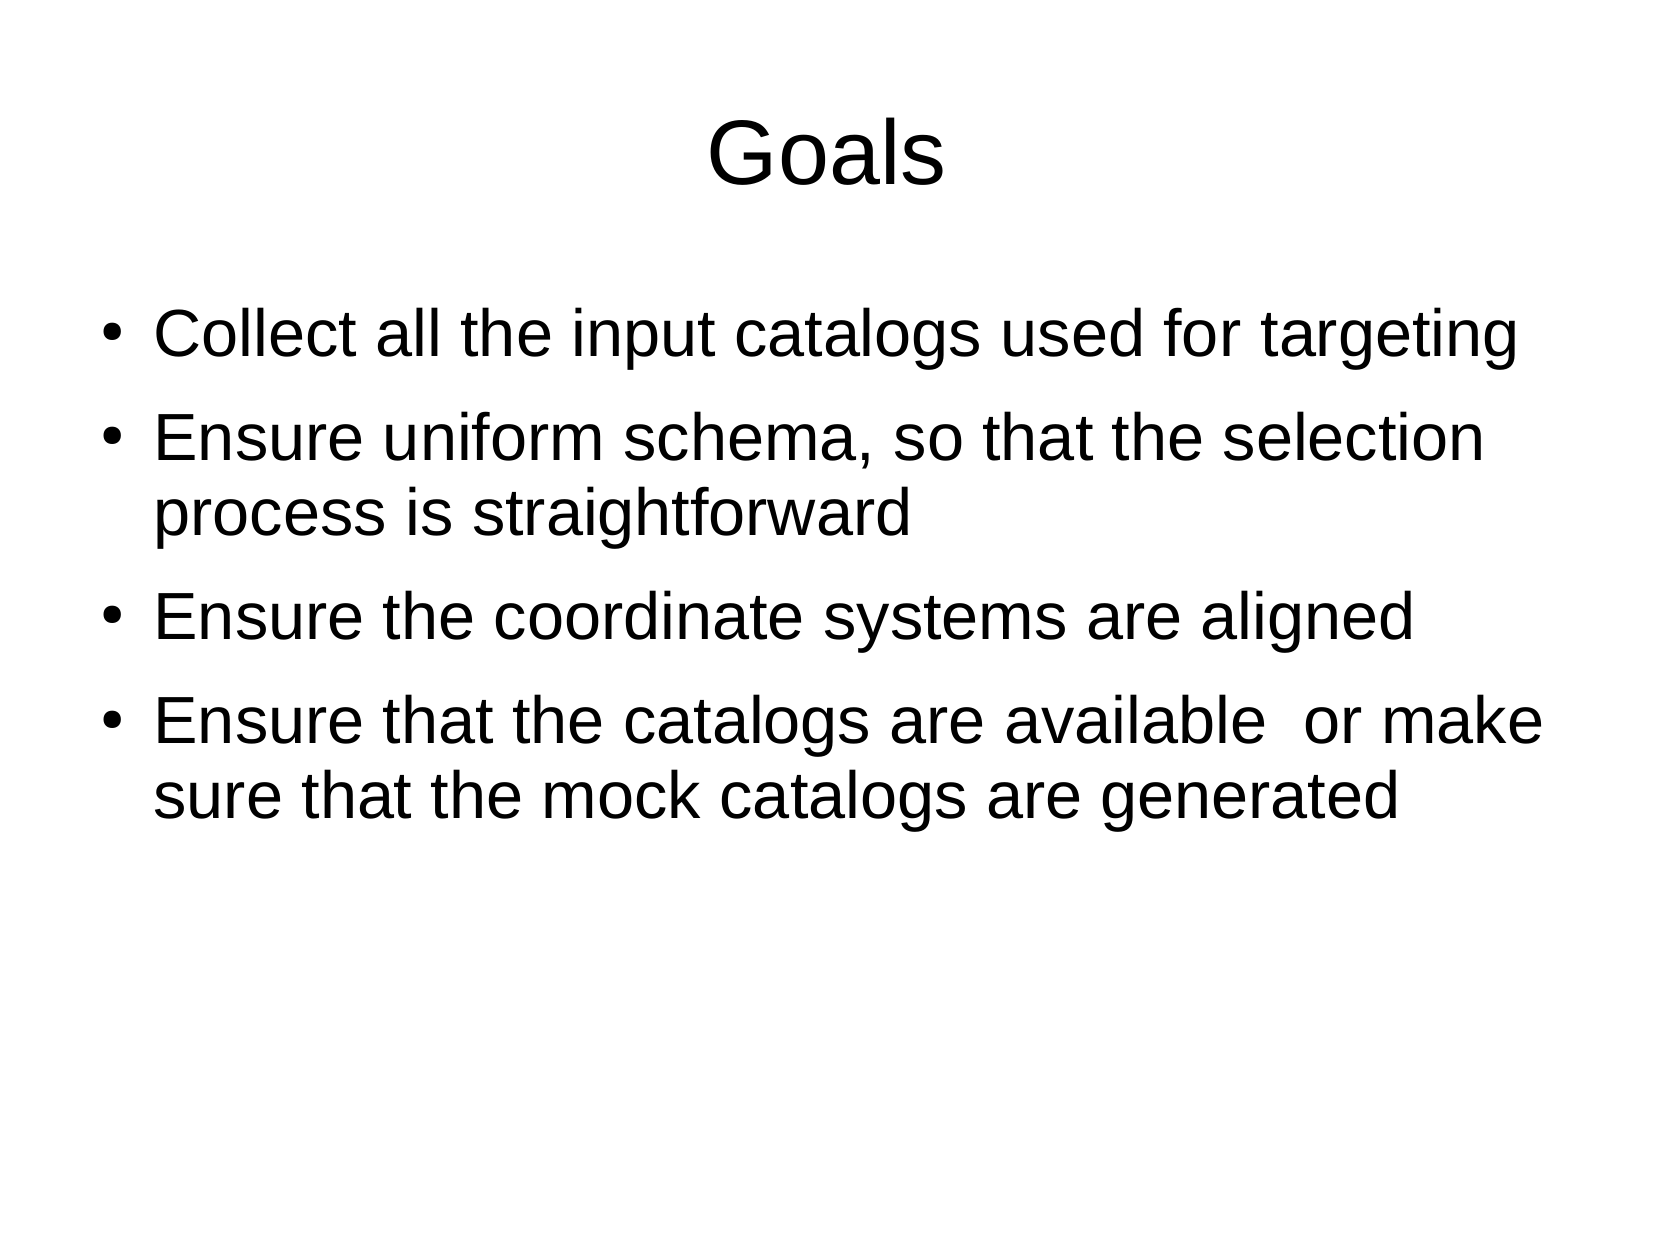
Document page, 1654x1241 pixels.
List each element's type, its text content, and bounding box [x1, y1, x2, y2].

list Collect all the input catalogs used for targeting Ensure uniform schema, so that the selection process is straightforward Ensure the coordinate systems are aligned Ensure that the catalogs are available or make sure that the mock catalogs are generated [82, 296, 1571, 1016]
title Goals [82, 49, 1571, 257]
